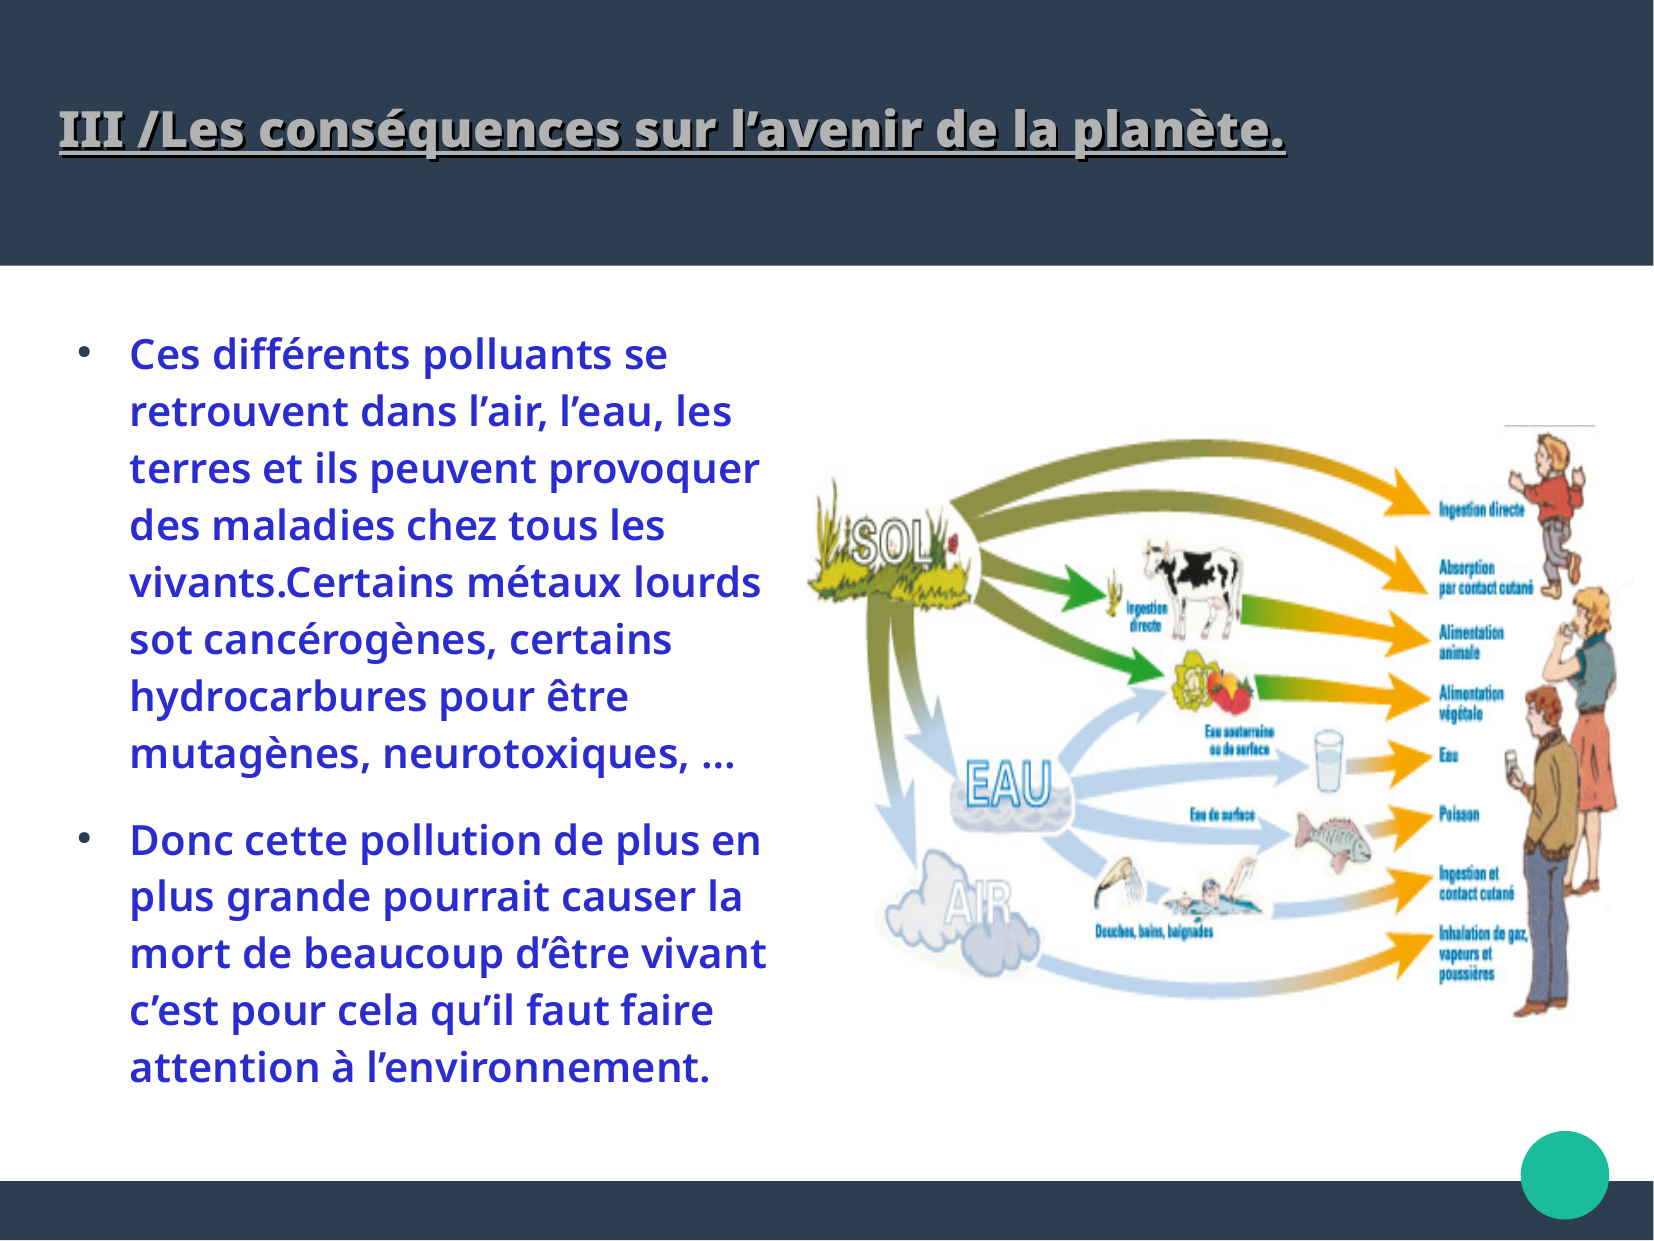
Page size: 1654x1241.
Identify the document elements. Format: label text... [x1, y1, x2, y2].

list Ces différents polluants se retrouvent dans l’air, l’eau, les terres et ils peuvent provoquer des maladies chez tous les vivants.Certains métaux lourds sot cancérogènes, certains hydrocarbures pour être mutagènes, neurotoxiques, … Donc cette pollution de plus en plus grande pourrait causer la mort de beaucoup d’être vivant c’est pour cela qu’il faut faire attention à l’environnement. [59, 324, 809, 1152]
picture [806, 425, 1634, 1028]
title III /Les conséquences sur l’avenir de la planète. [59, 49, 1595, 207]
